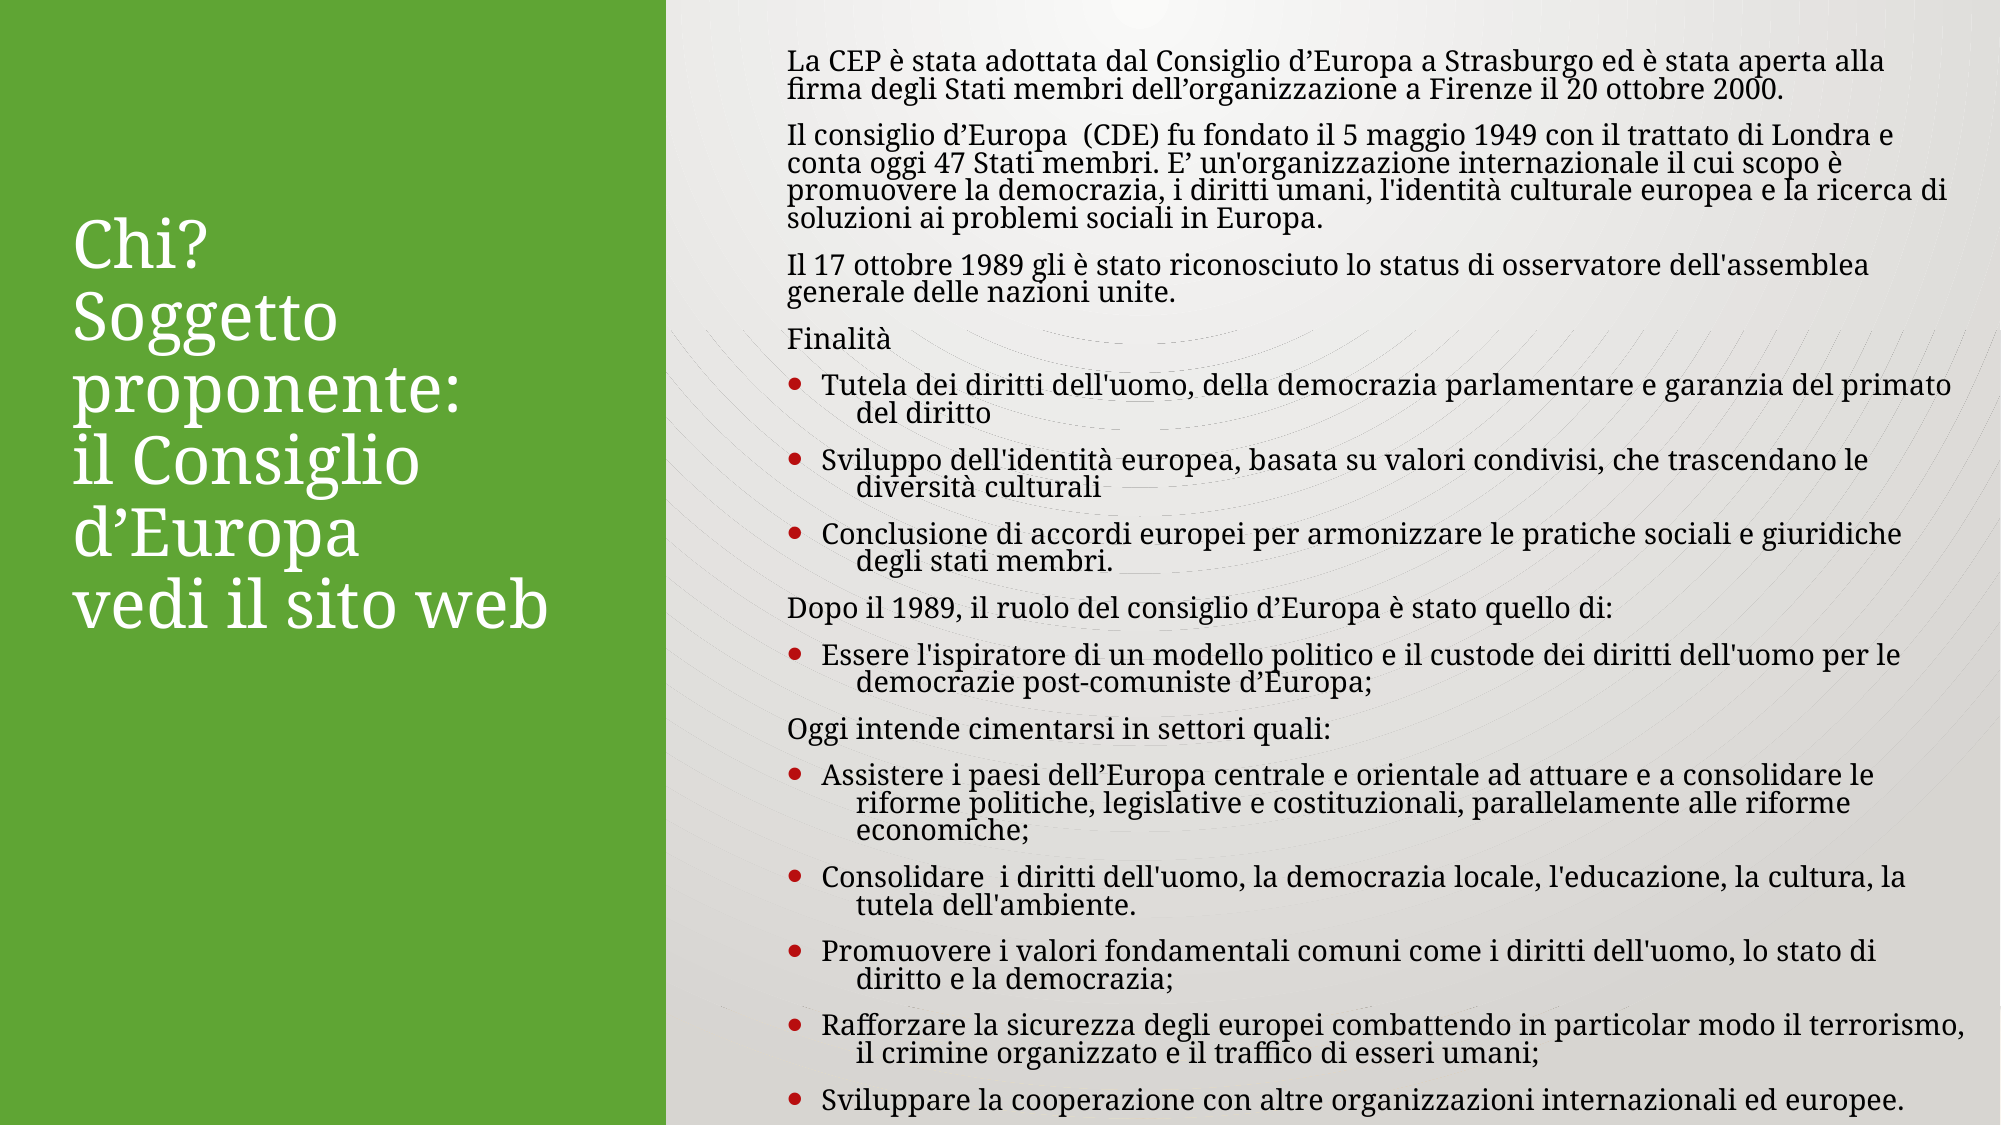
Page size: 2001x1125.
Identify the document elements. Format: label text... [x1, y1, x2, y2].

text_box [0, 0, 2000, 1125]
list La CEP è stata adottata dal Consiglio d’Europa a Strasburgo ed è stata aperta alla firma degli Stati membri dell’organizzazione a Firenze il 20 ottobre 2000. Il consiglio d’Europa (CDE) fu fondato il 5 maggio 1949 con il trattato di Londra e conta oggi 47 Stati membri. E’ un'organizzazione internazionale il cui scopo è promuovere la democrazia, i diritti umani, l'identità culturale europea e la ricerca di soluzioni ai problemi sociali in Europa. Il 17 ottobre 1989 gli è stato riconosciuto lo status di osservatore dell'assemblea generale delle nazioni unite. Finalità Tutela dei diritti dell'uomo, della democrazia parlamentare e garanzia del primato del diritto Sviluppo dell'identità europea, basata su valori condivisi, che trascendano le diversità culturali Conclusione di accordi europei per armonizzare le pratiche sociali e giuridiche degli stati membri. Dopo il 1989, il ruolo del consiglio d’Europa è stato quello di: Essere l'ispiratore di un modello politico e il custode dei diritti dell'uomo per le democrazie post-comuniste d’Europa; Oggi intende cimentarsi in settori quali: Assistere i paesi dell’Europa centrale e orientale ad attuare e a consolidare le riforme politiche, legislative e costituzionali, parallelamente alle riforme economiche; Consolidare i diritti dell'uomo, la democrazia locale, l'educazione, la cultura, la tutela dell'ambiente. Promuovere i valori fondamentali comuni come i diritti dell'uomo, lo stato di diritto e la democrazia; Rafforzare la sicurezza degli europei combattendo in particolar modo il terrorismo, il crimine organizzato e il traffico di esseri umani; Sviluppare la cooperazione con altre organizzazioni internazionali ed europee. [771, 42, 1982, 1125]
title Chi? Soggetto proponente: il Consiglio d’Europa vedi il sito web [57, 203, 587, 956]
